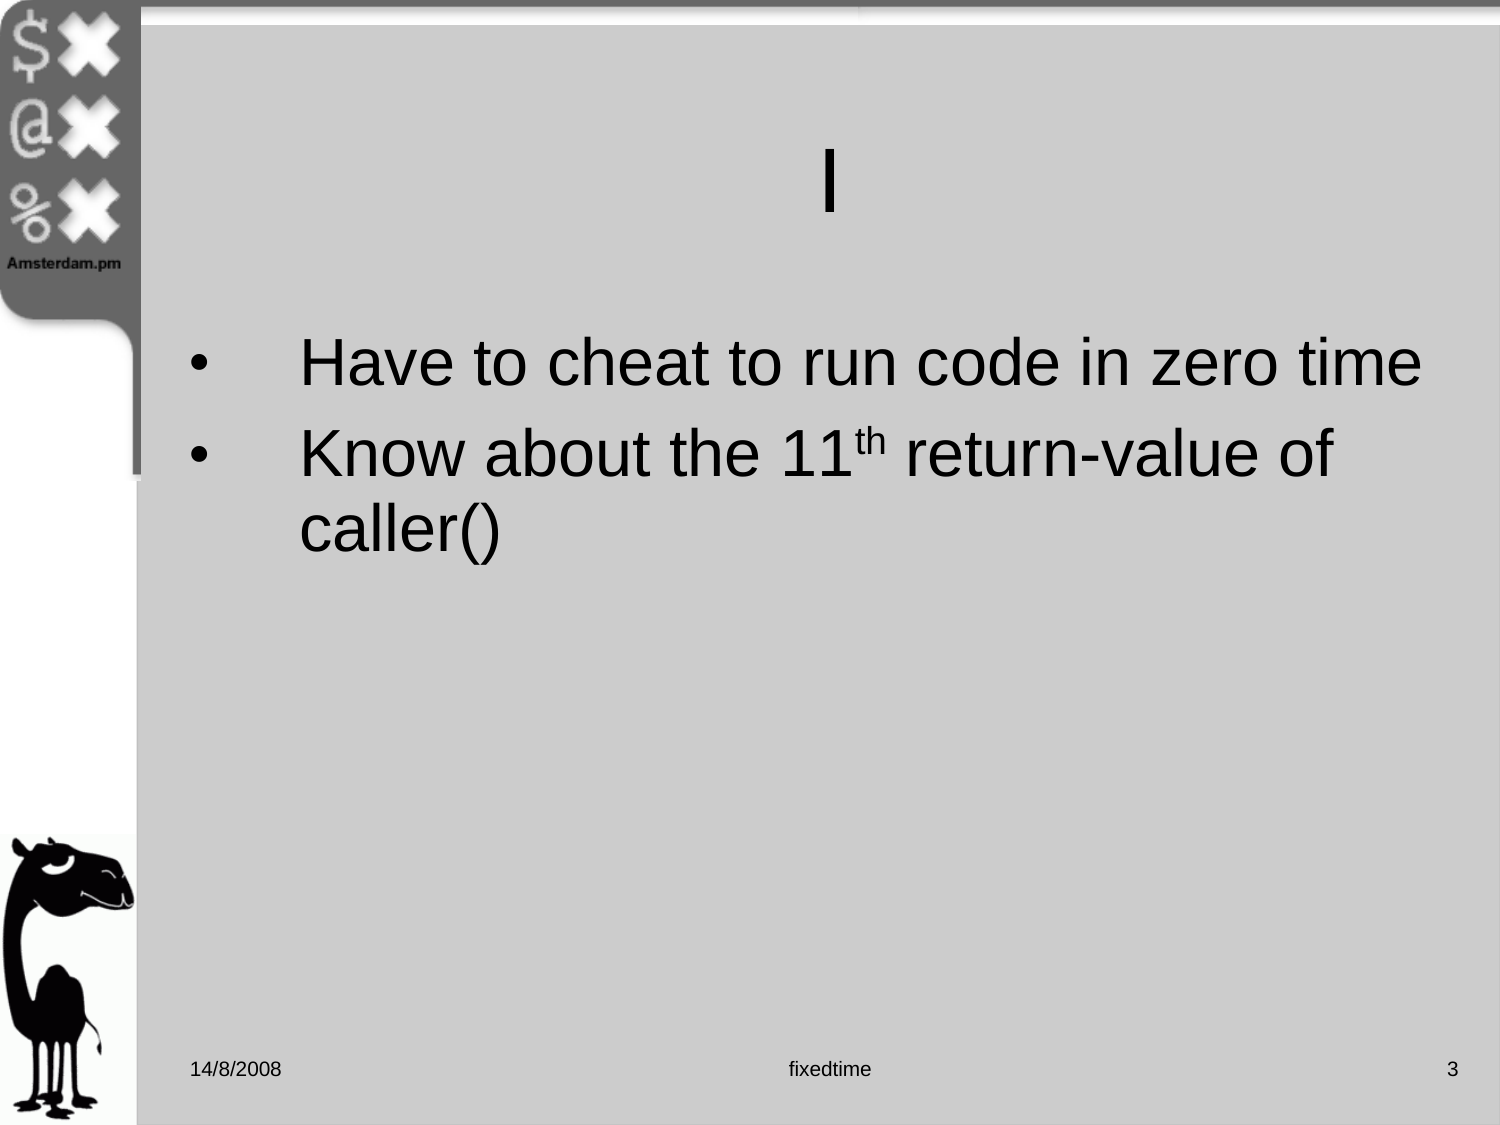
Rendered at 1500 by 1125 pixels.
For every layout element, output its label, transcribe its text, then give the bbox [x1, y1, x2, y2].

picture [0, 834, 136, 1125]
list Have to cheat to run code in zero time Know about the 11th return-value of caller() [187, 324, 1474, 985]
picture [0, 0, 1500, 481]
title I [187, 87, 1474, 274]
